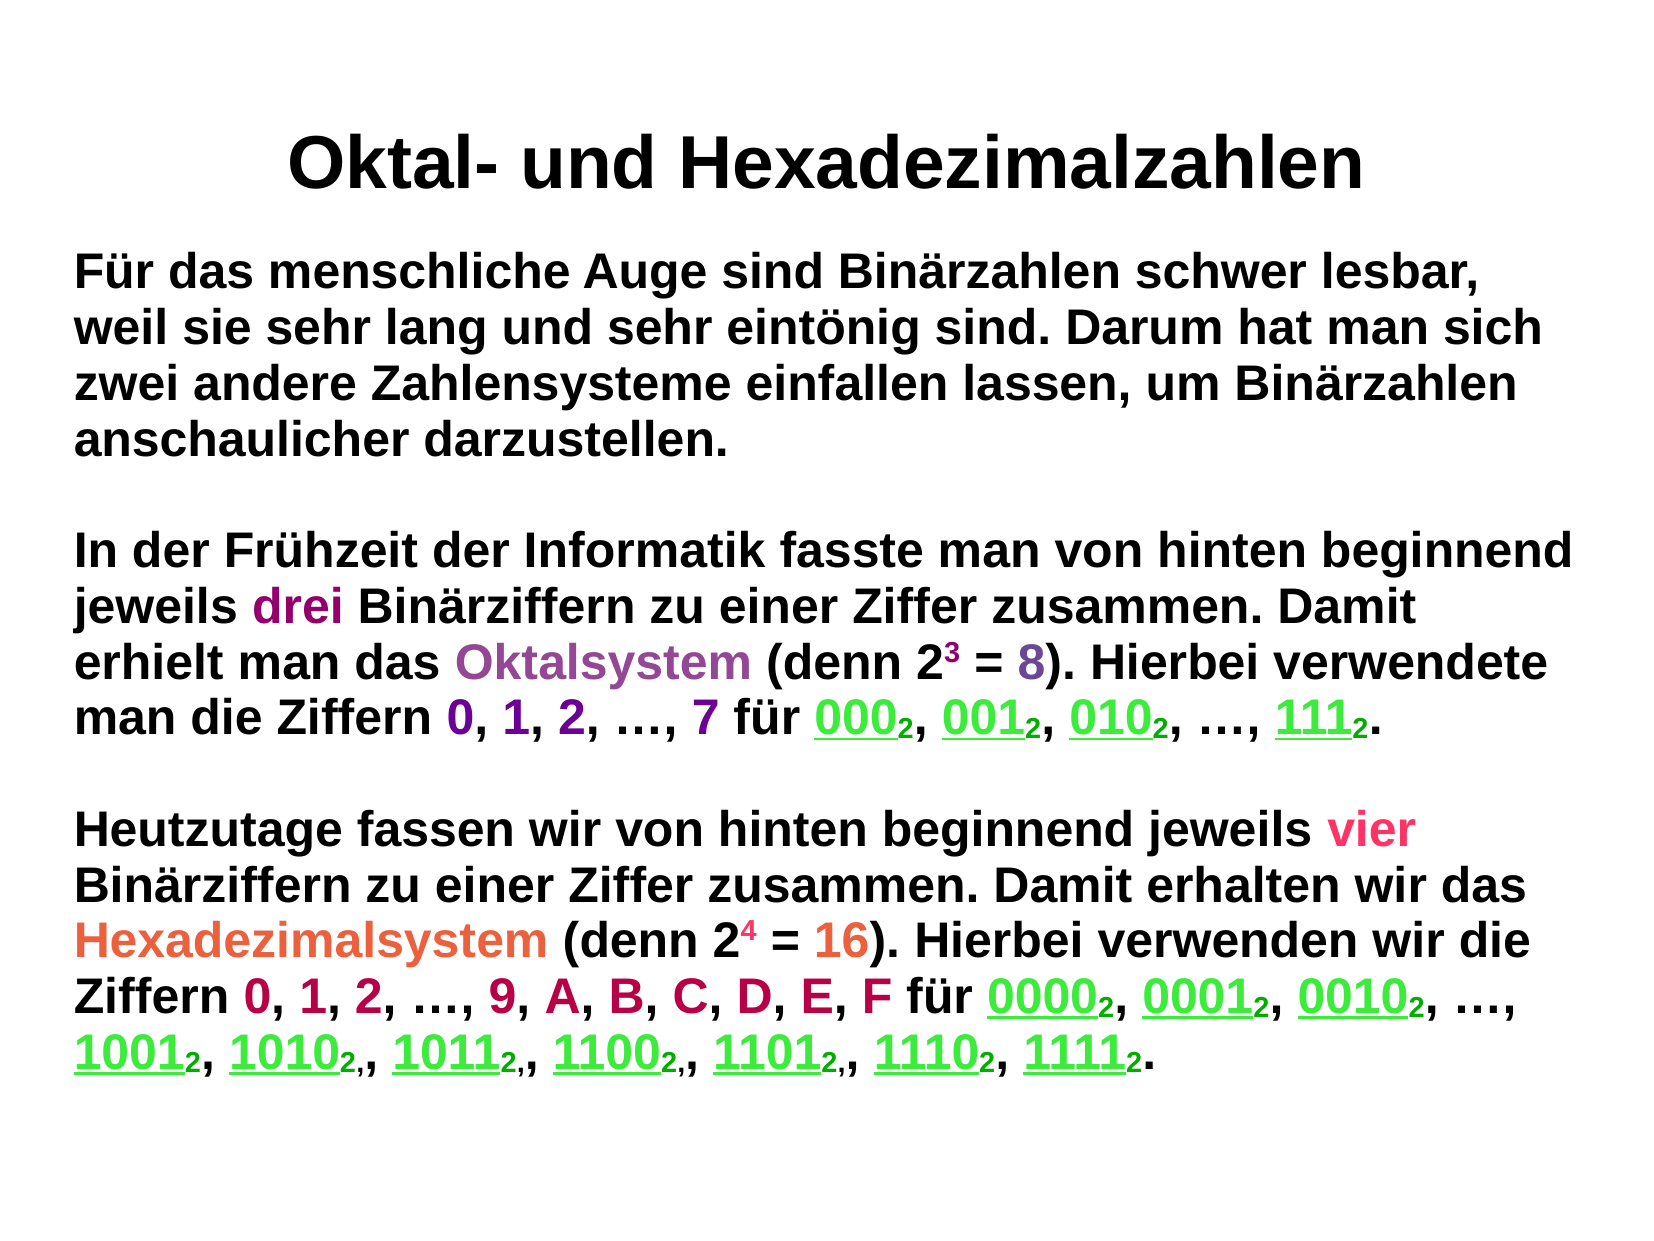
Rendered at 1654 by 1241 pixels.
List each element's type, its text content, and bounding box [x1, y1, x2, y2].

title Oktal- und Hexadezimalzahlen [88, 78, 1565, 236]
text_box Für das menschliche Auge sind Binärzahlen schwer lesbar, weil sie sehr lang und sehr eintönig sind. Darum hat man sich zwei andere Zahlensysteme einfallen lassen, um Binärzahlen anschaulicher darzustellen. In der Frühzeit der Informatik fasste man von hinten beginnend jeweils drei Binärziffern zu einer Ziffer zusammen. Damit erhielt man das Oktalsystem (denn 23 = 8). Hierbei verwendete man die Ziffern 0, 1, 2, …, 7 für 0002, 0012, 0102, …, 1112. Heutzutage fassen wir von hinten beginnend jeweils vier Binärziffern zu einer Ziffer zusammen. Damit erhalten wir das Hexadezimalsystem (denn 24 = 16). Hierbei verwenden wir die Ziffern 0, 1, 2, …, 9, A, B, C, D, E, F für 00002, 00012, 00102, …, 10012, 10102,, 10112,, 11002,, 11012,, 11102, 11112. [59, 236, 1595, 1159]
